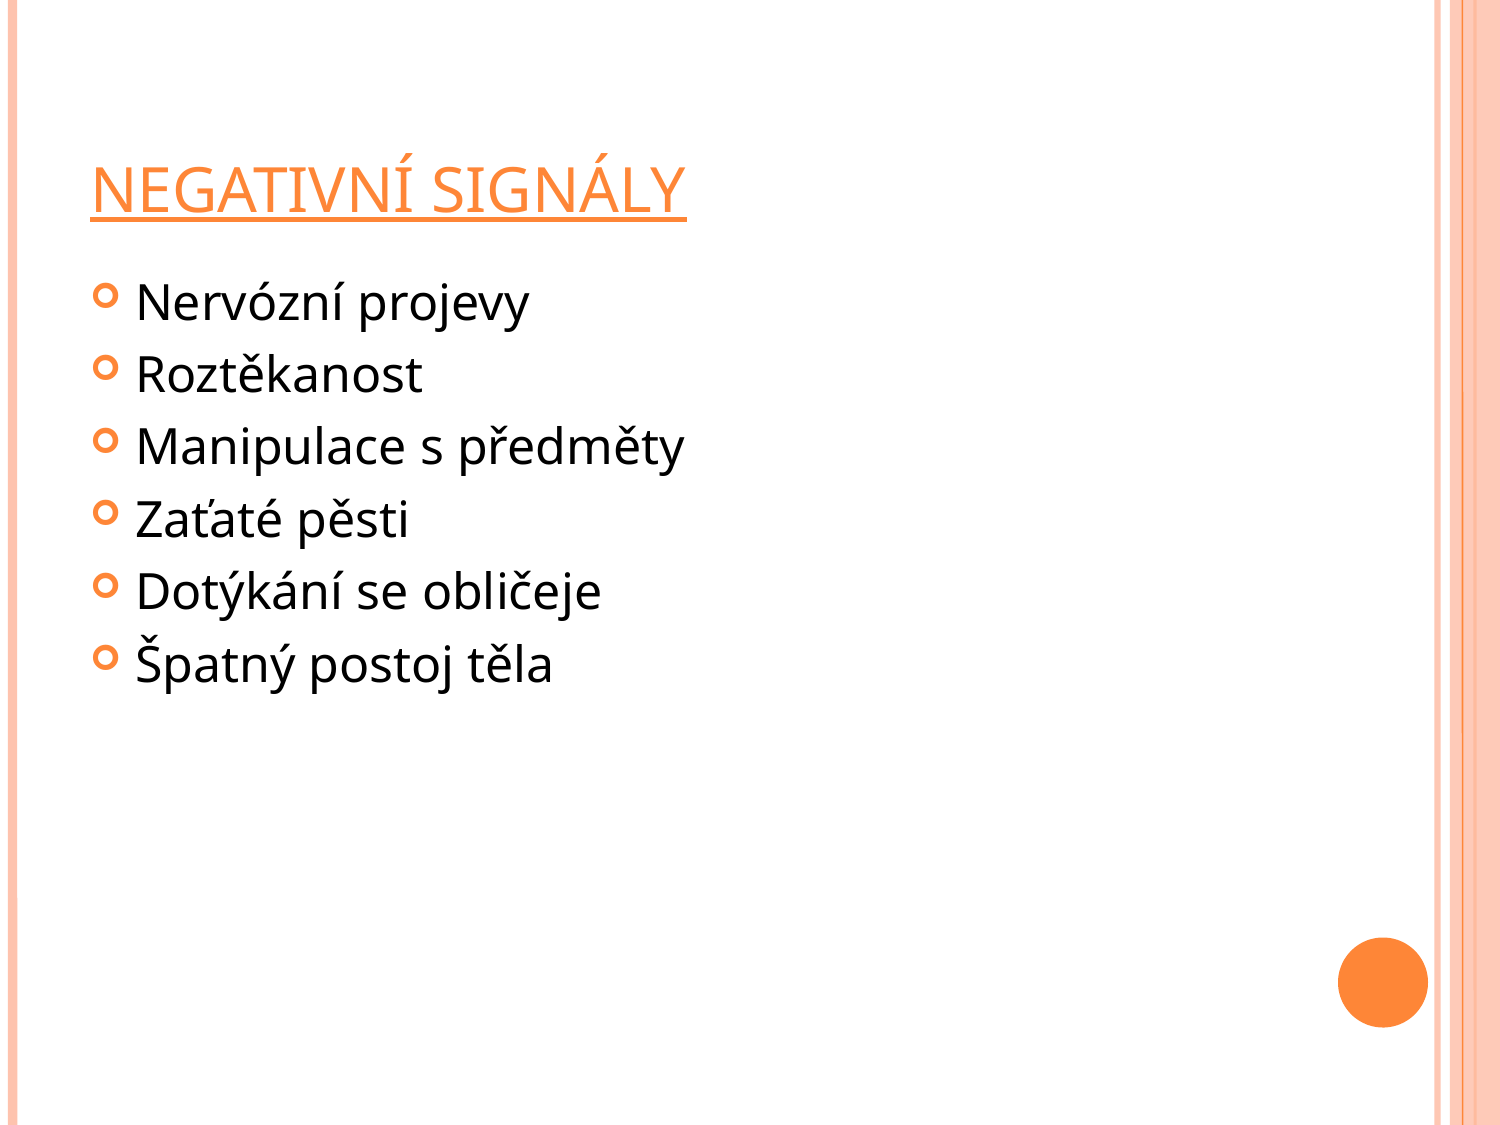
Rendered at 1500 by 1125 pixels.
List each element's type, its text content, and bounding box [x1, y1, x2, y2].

list Nervózní projevy Roztěkanost Manipulace s předměty Zaťaté pěsti Dotýkání se obličeje Špatný postoj těla [75, 262, 1300, 1062]
title Negativní signály [75, 45, 1300, 233]
